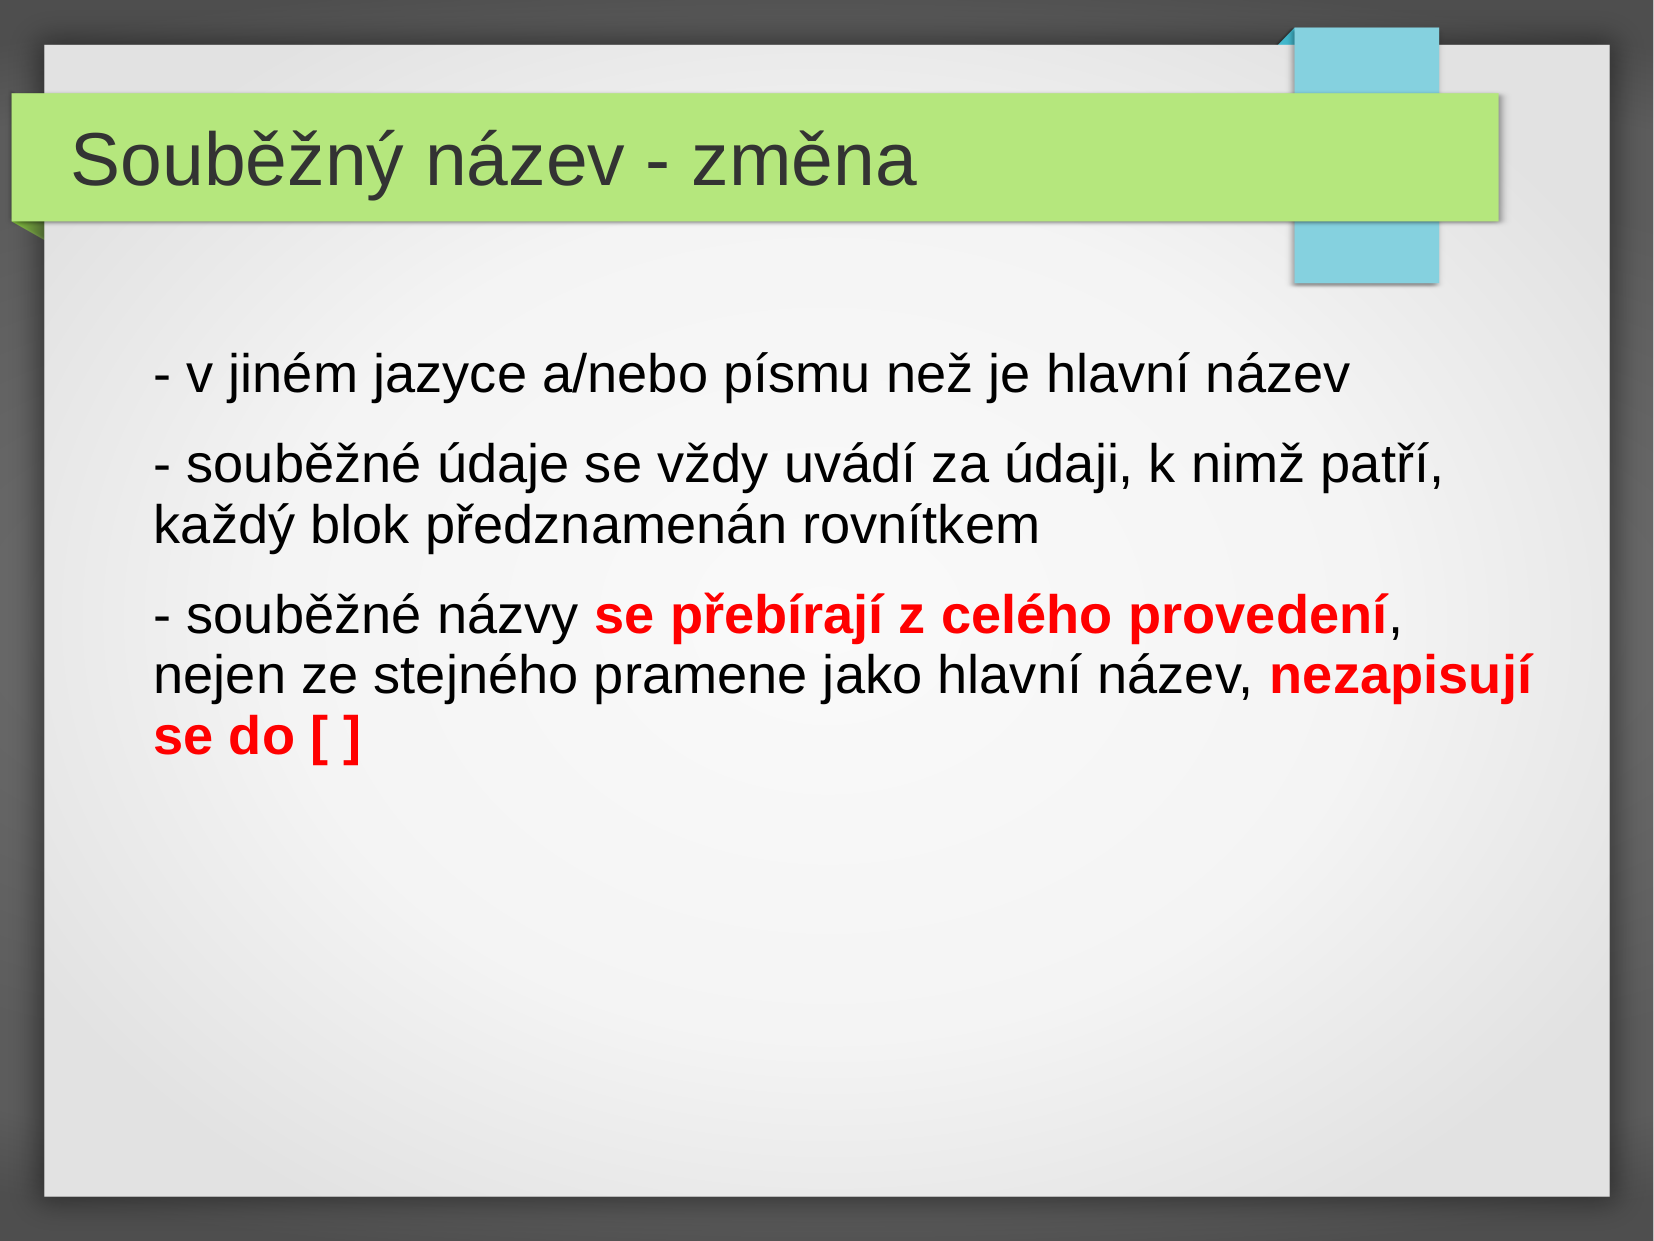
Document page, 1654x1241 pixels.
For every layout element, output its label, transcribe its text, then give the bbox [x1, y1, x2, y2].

picture [0, 0, 1654, 1241]
list - v jiném jazyce a/nebo písmu než je hlavní název - souběžné údaje se vždy uvádí za údaji, k nimž patří, každý blok předznamenán rovnítkem - souběžné názvy se přebírají z celého provedení, nejen ze stejného pramene jako hlavní název, nezapisují se do [ ] [82, 343, 1538, 1063]
title Souběžný název - změna [70, 106, 1229, 213]
